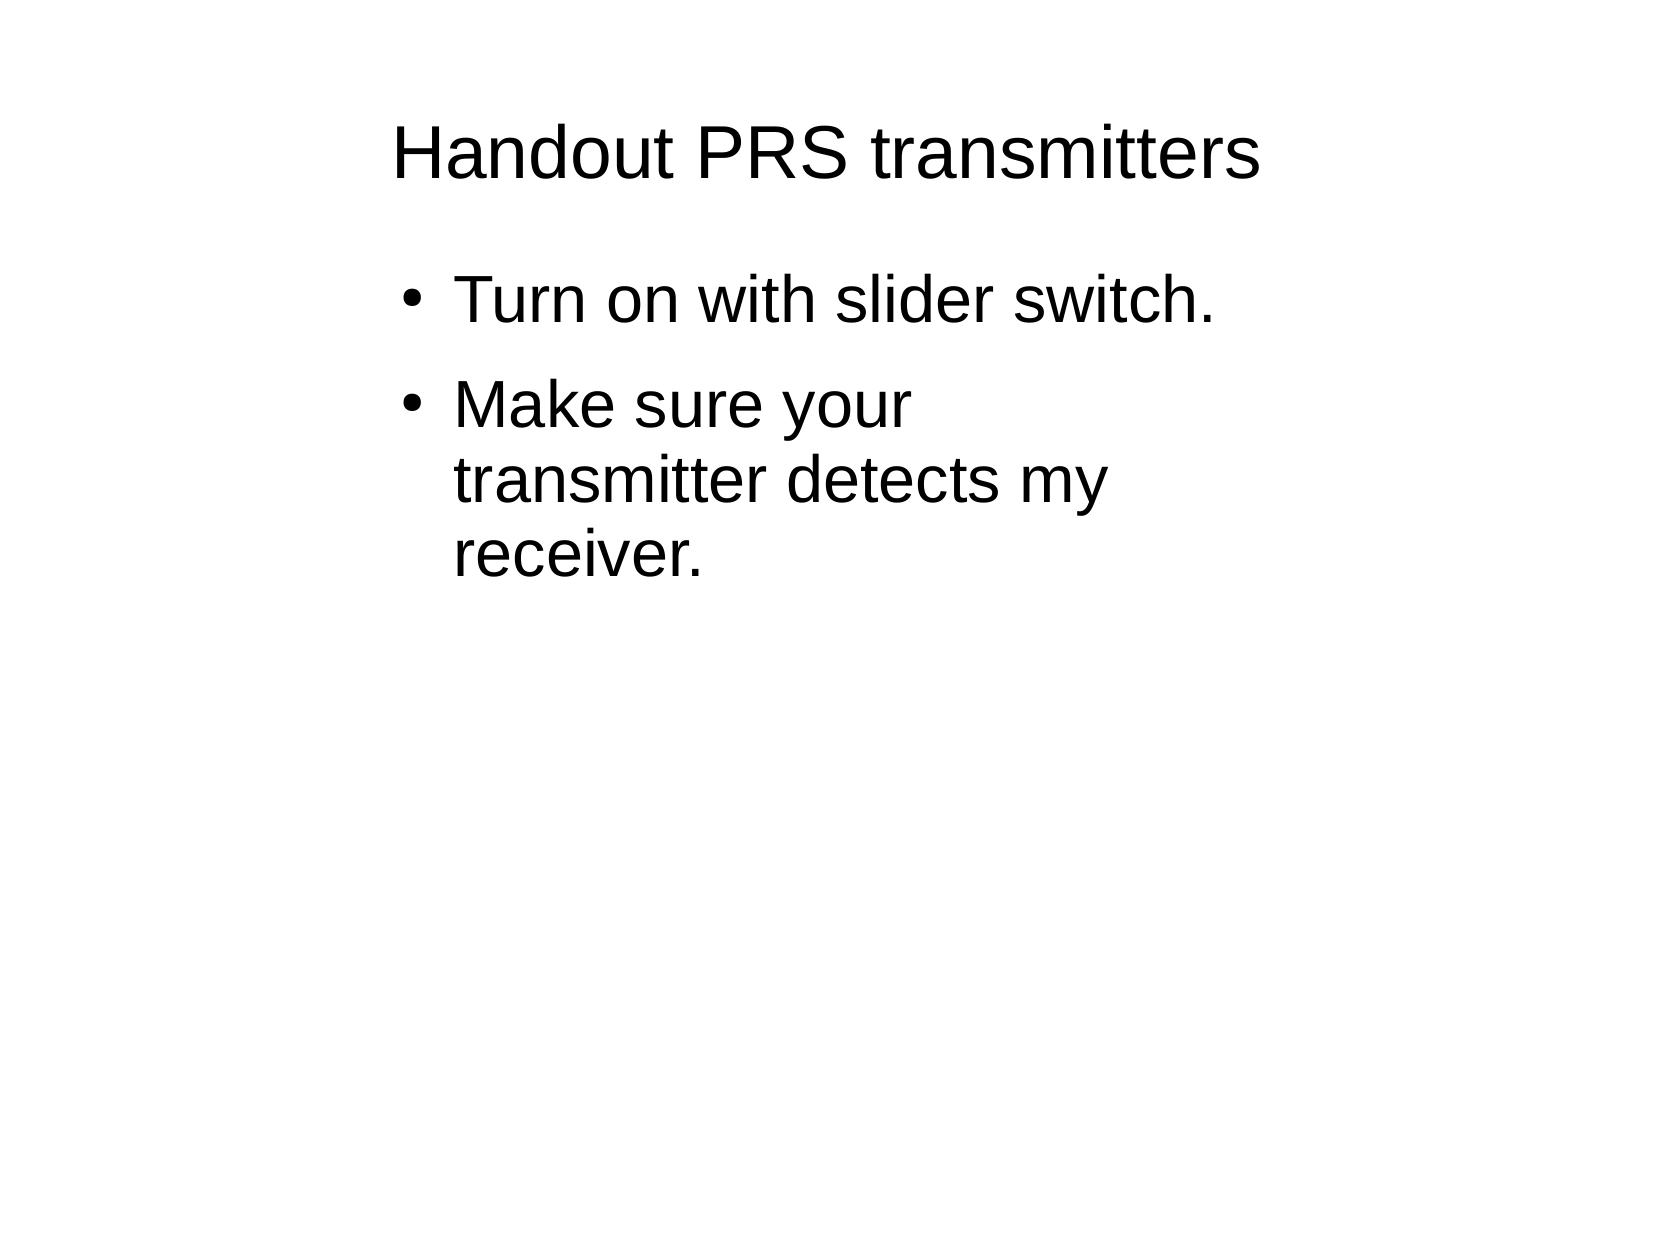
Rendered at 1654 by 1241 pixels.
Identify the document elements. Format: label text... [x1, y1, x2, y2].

title Handout PRS transmitters [82, 56, 1571, 250]
list Turn on with slider switch. Make sure your transmitter detects my receiver. [382, 262, 1238, 1067]
